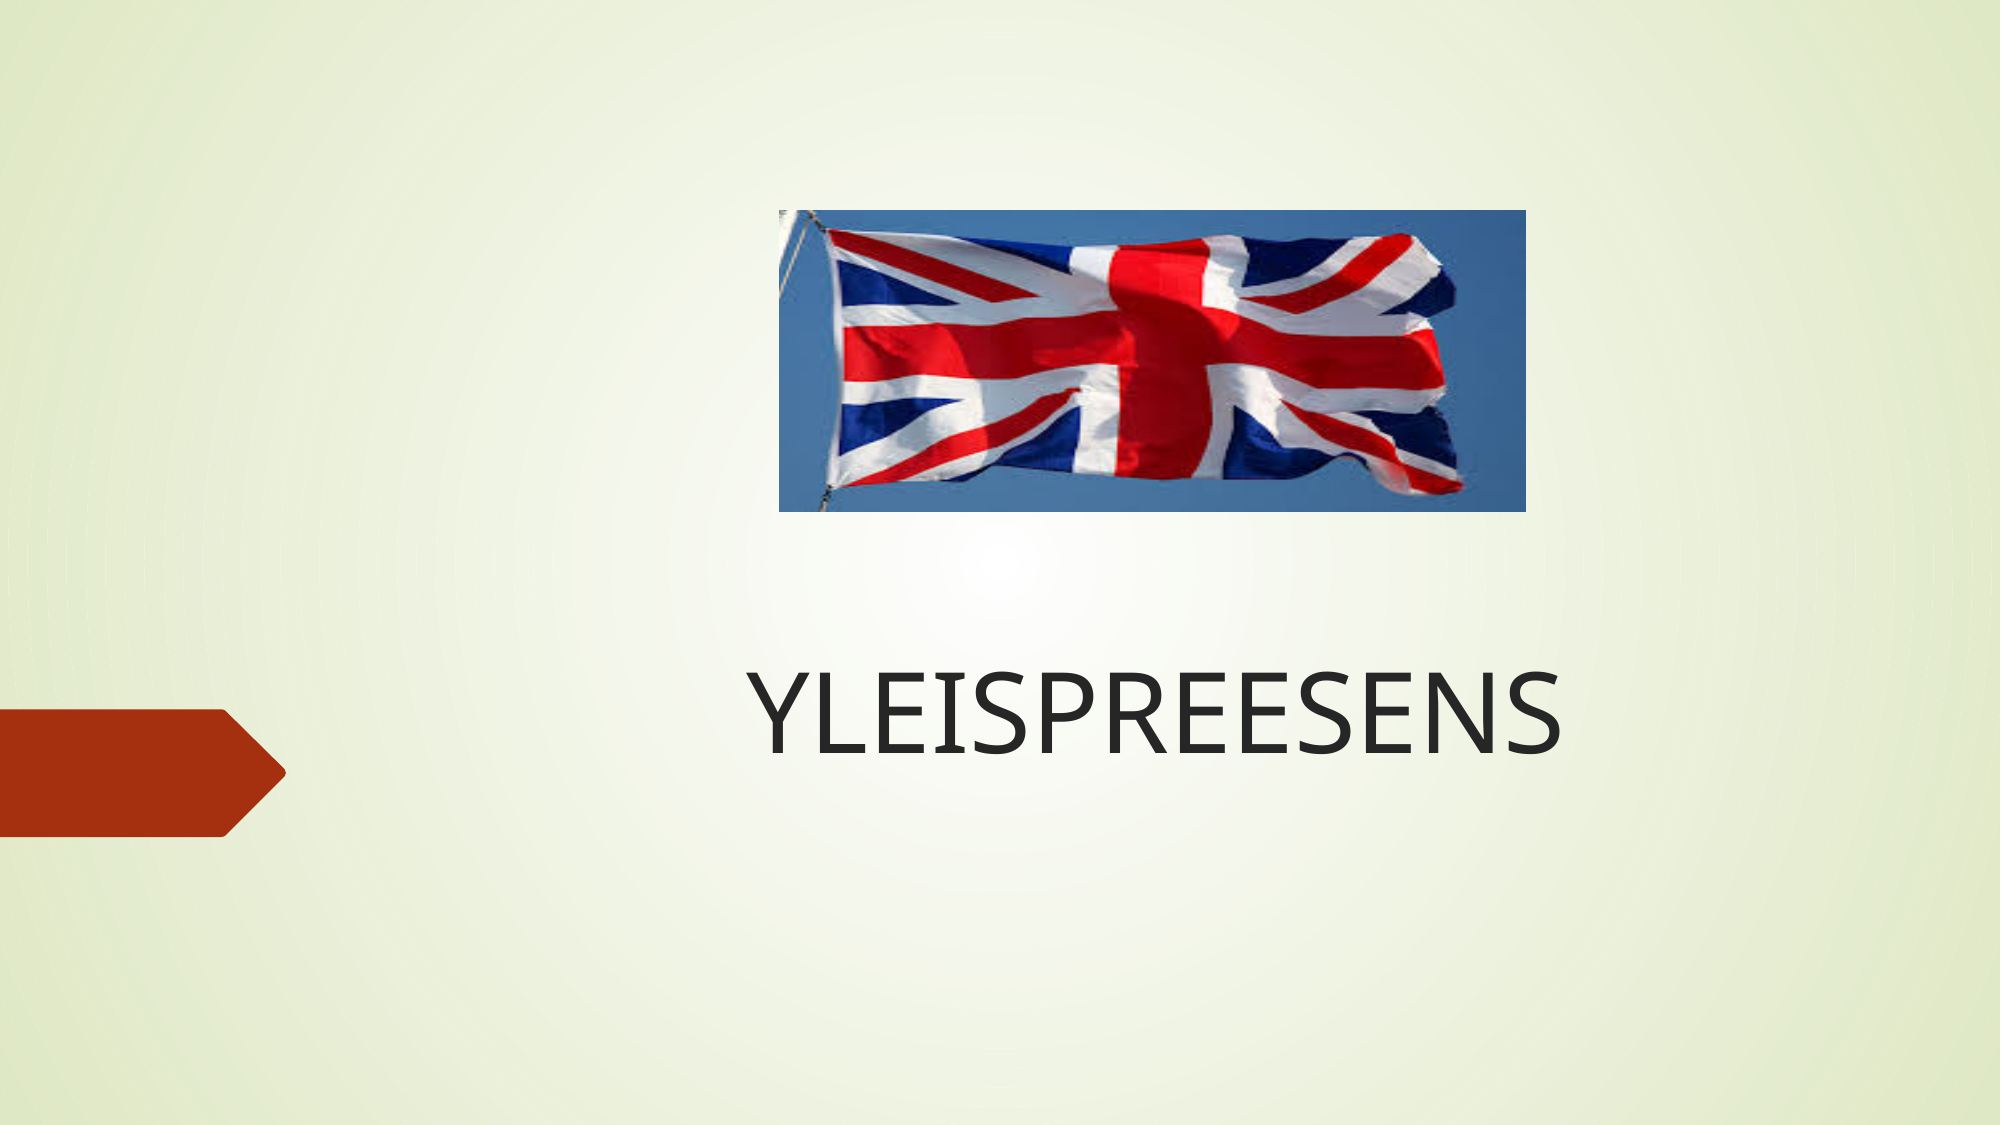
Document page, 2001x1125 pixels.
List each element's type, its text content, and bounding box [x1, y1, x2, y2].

title YLEISPREESENS [424, 412, 1888, 784]
picture [779, 210, 1526, 512]
